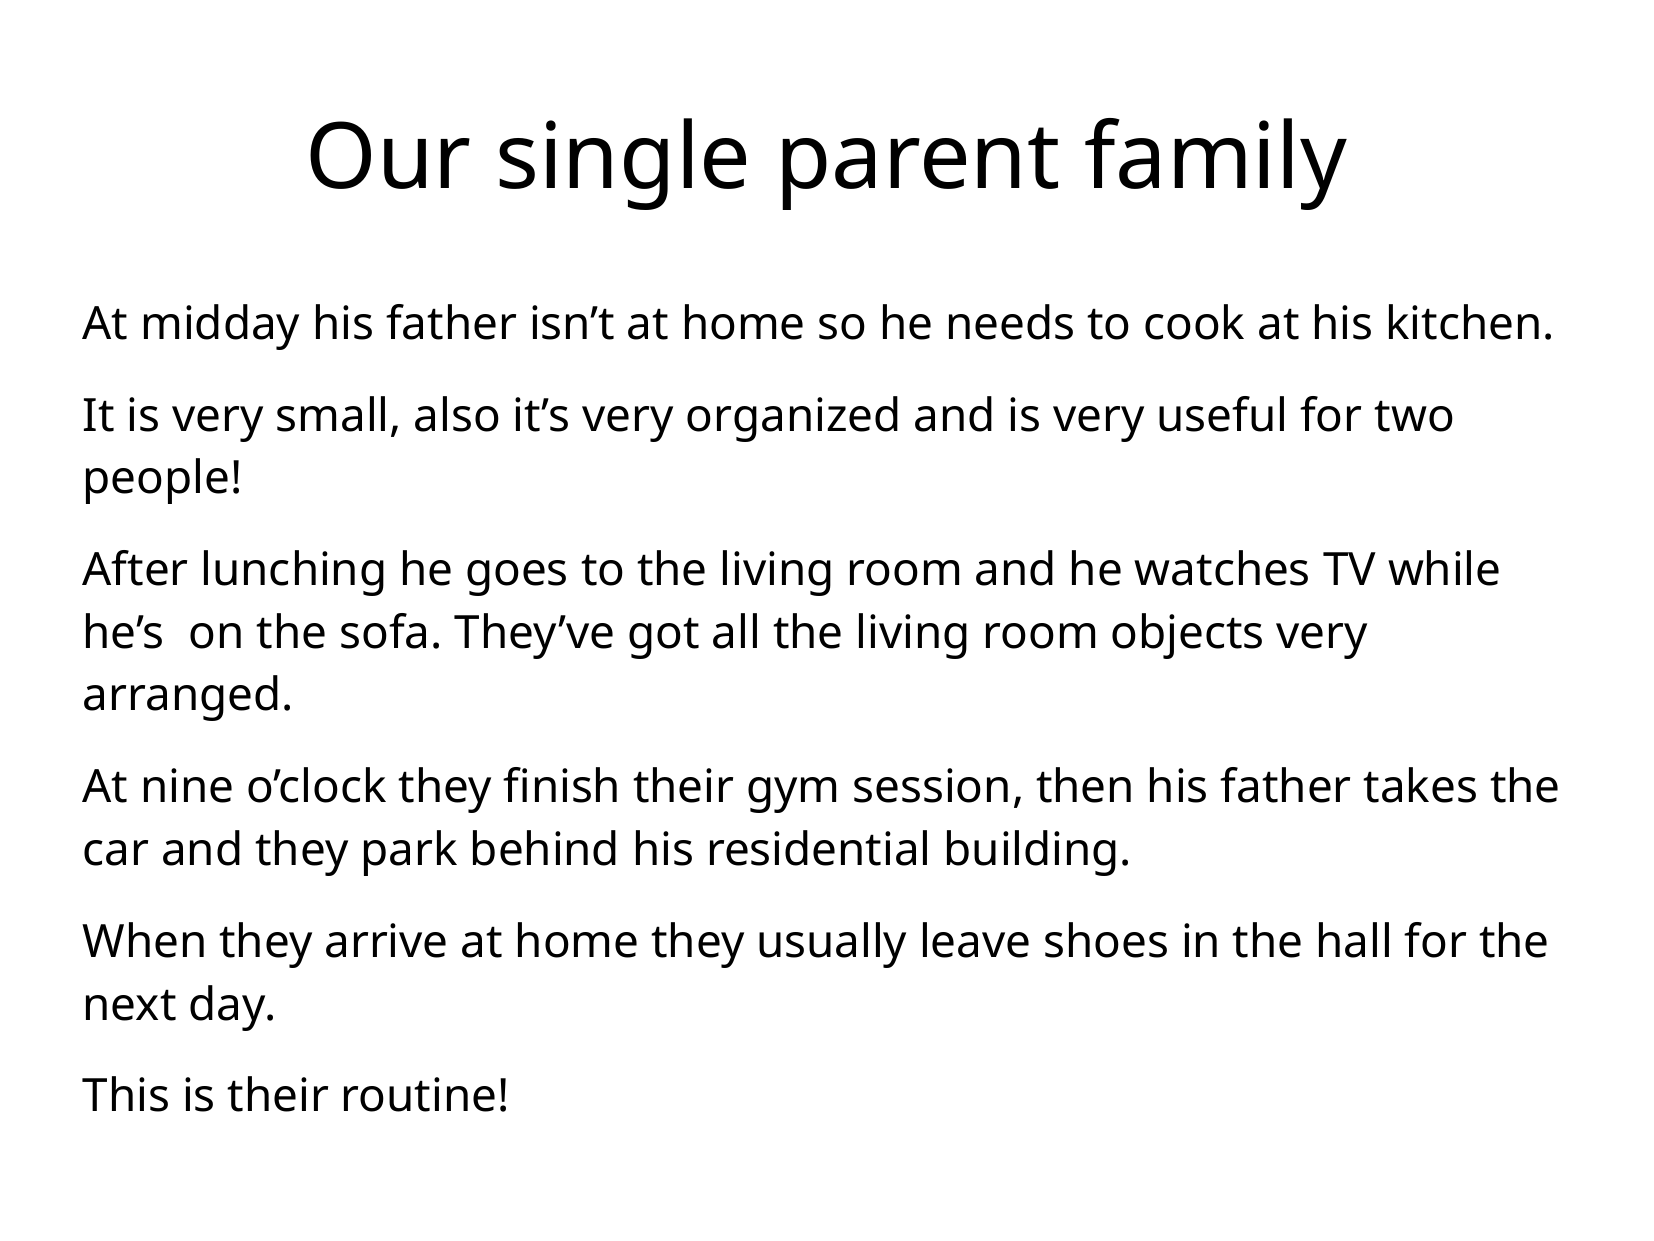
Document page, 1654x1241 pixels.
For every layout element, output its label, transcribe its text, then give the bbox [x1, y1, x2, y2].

list At midday his father isn’t at home so he needs to cook at his kitchen. It is very small, also it’s very organized and is very useful for two people! After lunching he goes to the living room and he watches TV while he’s on the sofa. They’ve got all the living room objects very arranged. At nine o’clock they finish their gym session, then his father takes the car and they park behind his residential building. When they arrive at home they usually leave shoes in the hall for the next day. This is their routine! [82, 290, 1571, 1109]
title Our single parent family [82, 49, 1571, 257]
